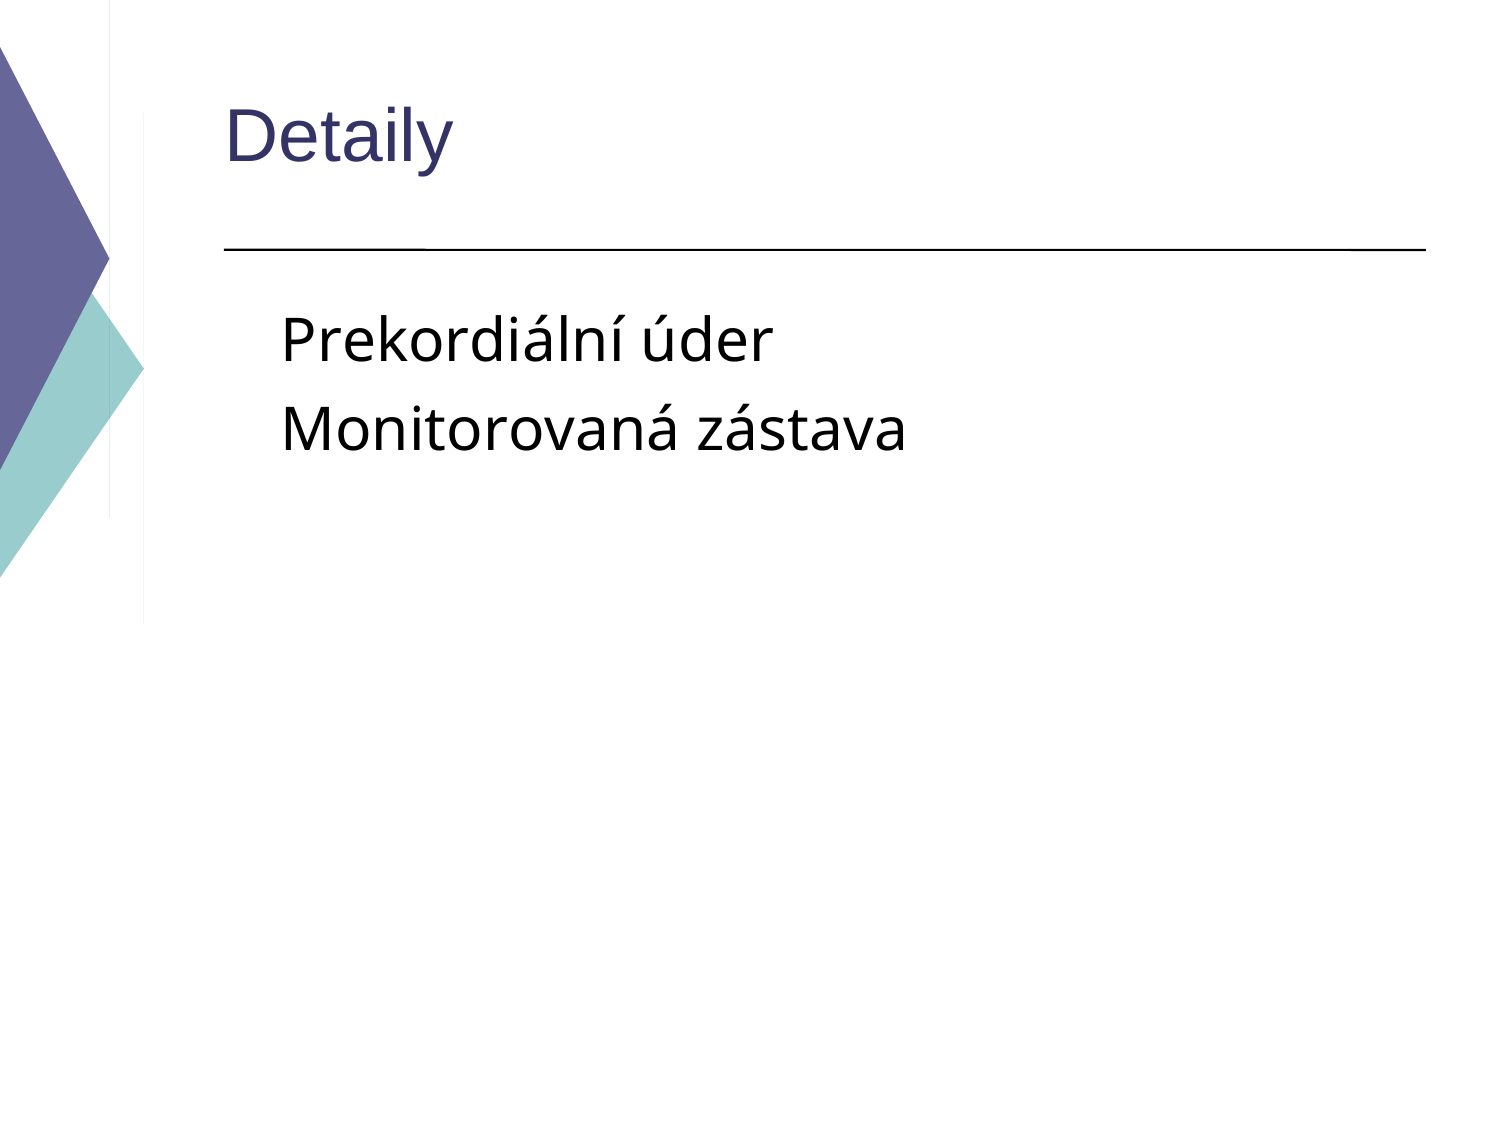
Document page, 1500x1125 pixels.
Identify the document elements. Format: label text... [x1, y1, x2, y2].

list Prekordiální úder Monitorovaná zástava [224, 299, 1423, 953]
title Detaily [224, 41, 1423, 236]
